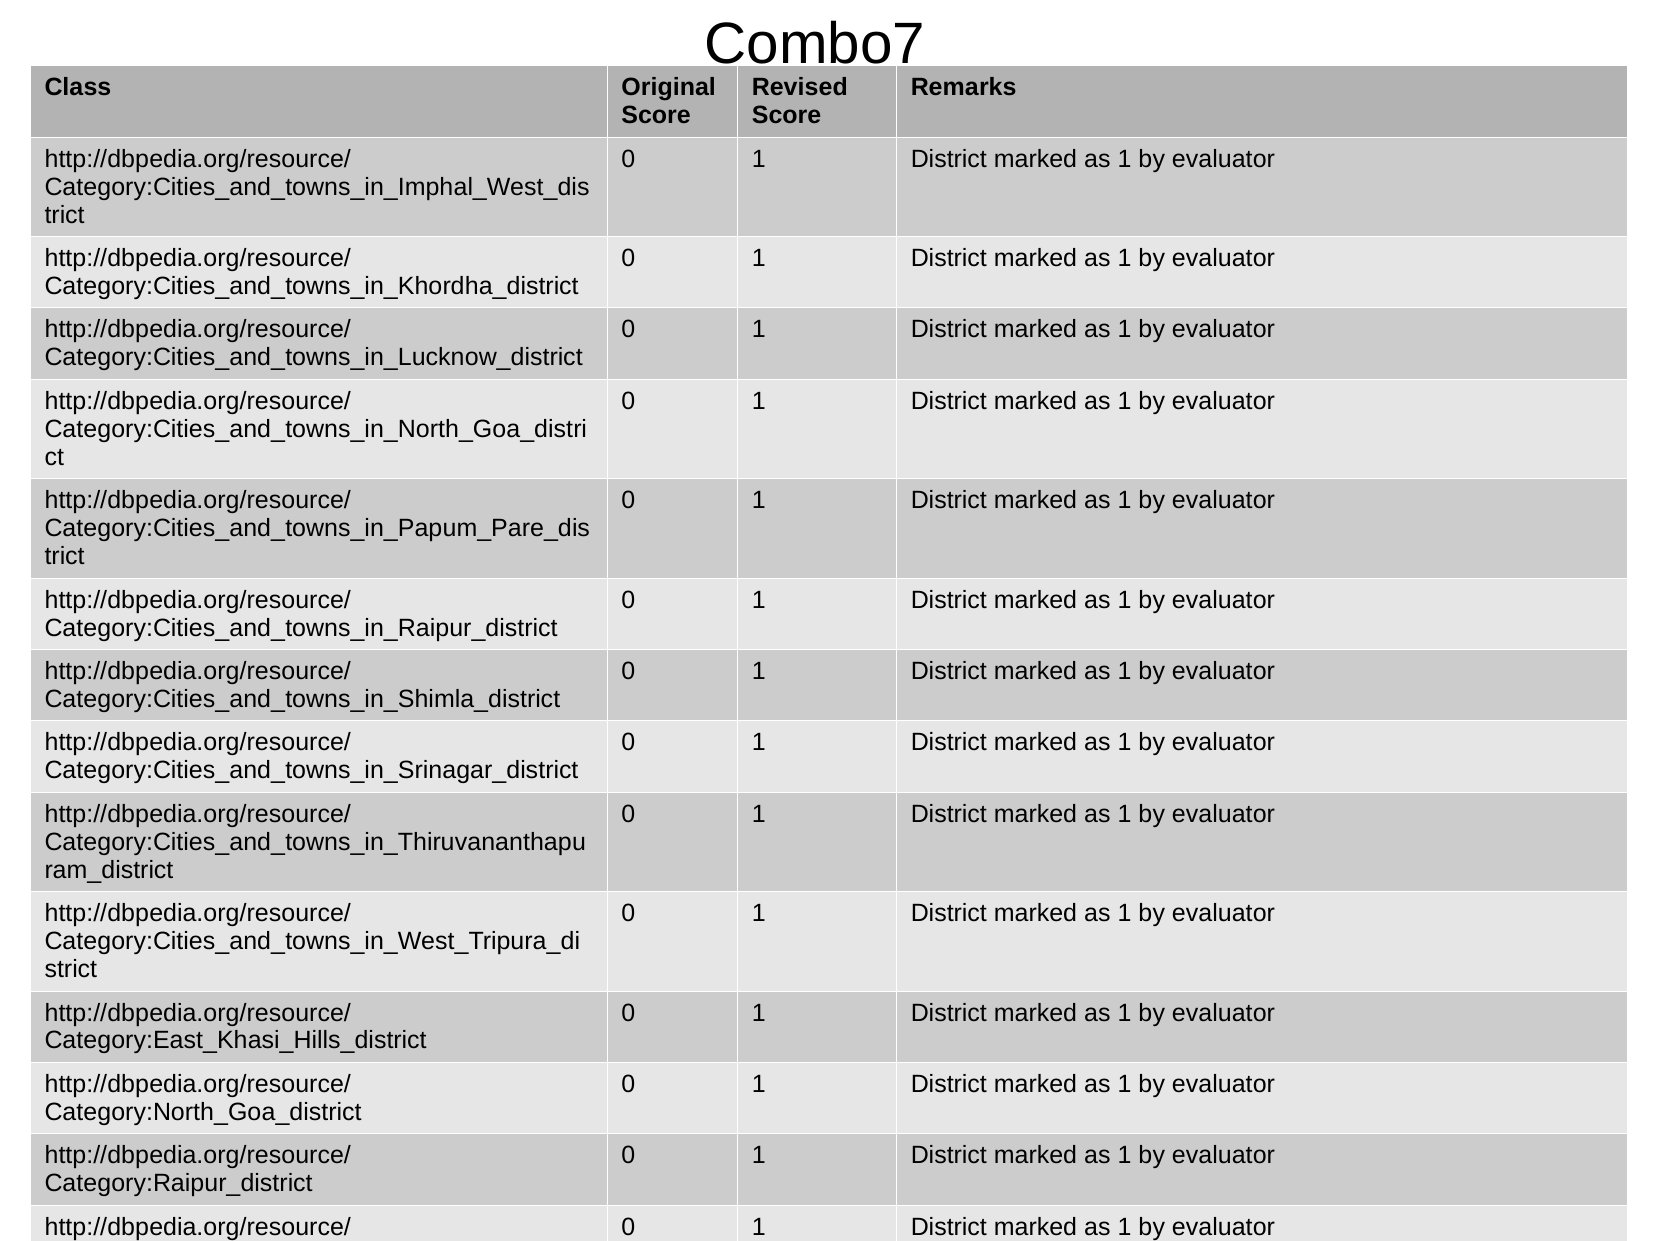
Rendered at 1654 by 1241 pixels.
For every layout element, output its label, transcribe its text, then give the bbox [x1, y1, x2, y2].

table_cell http://dbpedia.org/resource/Category:Cities_and_towns_in_Srinagar_district [31, 721, 607, 792]
table_header Class [31, 66, 607, 137]
table_cell 0 [608, 721, 737, 792]
table_cell District marked as 1 by evaluator [897, 721, 1627, 792]
table_cell District marked as 1 by evaluator [897, 892, 1627, 991]
table_cell 1 [738, 721, 896, 792]
table_cell District marked as 1 by evaluator [897, 650, 1627, 720]
table_cell District marked as 1 by evaluator [897, 380, 1627, 478]
table_cell 1 [738, 1063, 896, 1133]
table_cell 1 [738, 1134, 896, 1205]
table_cell 1 [738, 579, 896, 649]
table_cell 0 [608, 1206, 737, 1241]
table_cell http://dbpedia.org/resource/Category:West_Tripura_district [31, 1206, 607, 1241]
table_cell 1 [738, 1206, 896, 1241]
table_cell http://dbpedia.org/resource/Category:Cities_and_towns_in_Shimla_district [31, 650, 607, 720]
table_cell 1 [738, 650, 896, 720]
table_cell District marked as 1 by evaluator [897, 237, 1627, 307]
table_cell 0 [608, 138, 737, 236]
table_cell 0 [608, 479, 737, 578]
table_cell District marked as 1 by evaluator [897, 479, 1627, 578]
table_header Original Score [608, 76, 737, 137]
table_cell District marked as 1 by evaluator [897, 138, 1627, 236]
table_cell http://dbpedia.org/resource/Category:North_Goa_district [31, 1063, 607, 1133]
table_cell 0 [608, 793, 737, 891]
title Combo7 [70, 10, 1560, 76]
table_cell District marked as 1 by evaluator [897, 308, 1627, 379]
table_cell 1 [738, 892, 896, 991]
table_cell 0 [608, 380, 737, 478]
table_cell 0 [608, 892, 737, 991]
table_cell District marked as 1 by evaluator [897, 579, 1627, 649]
table_header Remarks [897, 66, 1627, 137]
table_cell http://dbpedia.org/resource/Category:East_Khasi_Hills_district [31, 992, 607, 1062]
table_cell District marked as 1 by evaluator [897, 1134, 1627, 1205]
table_cell District marked as 1 by evaluator [897, 992, 1627, 1062]
table_cell http://dbpedia.org/resource/Category:Cities_and_towns_in_Raipur_district [31, 579, 607, 649]
table_cell http://dbpedia.org/resource/Category:Cities_and_towns_in_West_Tripura_district [31, 892, 607, 991]
table_cell http://dbpedia.org/resource/Category:Cities_and_towns_in_Lucknow_district [31, 308, 607, 379]
table_header Revised Score [738, 76, 896, 137]
table_cell 1 [738, 793, 896, 891]
table_cell District marked as 1 by evaluator [897, 1206, 1627, 1241]
table_cell 0 [608, 1134, 737, 1205]
table_cell 0 [608, 992, 737, 1062]
table_cell http://dbpedia.org/resource/Category:Cities_and_towns_in_Papum_Pare_district [31, 479, 607, 578]
table_cell 0 [608, 650, 737, 720]
table_cell http://dbpedia.org/resource/Category:Raipur_district [31, 1134, 607, 1205]
table_cell 0 [608, 579, 737, 649]
table_cell District marked as 1 by evaluator [897, 793, 1627, 891]
table_cell http://dbpedia.org/resource/Category:Cities_and_towns_in_North_Goa_district [31, 380, 607, 478]
table_cell http://dbpedia.org/resource/Category:Cities_and_towns_in_Khordha_district [31, 237, 607, 307]
table_cell 1 [738, 380, 896, 478]
table_cell District marked as 1 by evaluator [897, 1063, 1627, 1133]
table_cell 0 [608, 237, 737, 307]
table_cell 1 [738, 992, 896, 1062]
table_cell 1 [738, 479, 896, 578]
table_cell 1 [738, 308, 896, 379]
table_cell 0 [608, 1063, 737, 1133]
table_cell 1 [738, 138, 896, 236]
table_cell 0 [608, 308, 737, 379]
table_cell http://dbpedia.org/resource/Category:Cities_and_towns_in_Imphal_West_district [31, 138, 607, 236]
table_cell 1 [738, 237, 896, 307]
table_cell http://dbpedia.org/resource/Category:Cities_and_towns_in_Thiruvananthapuram_district [31, 793, 607, 891]
